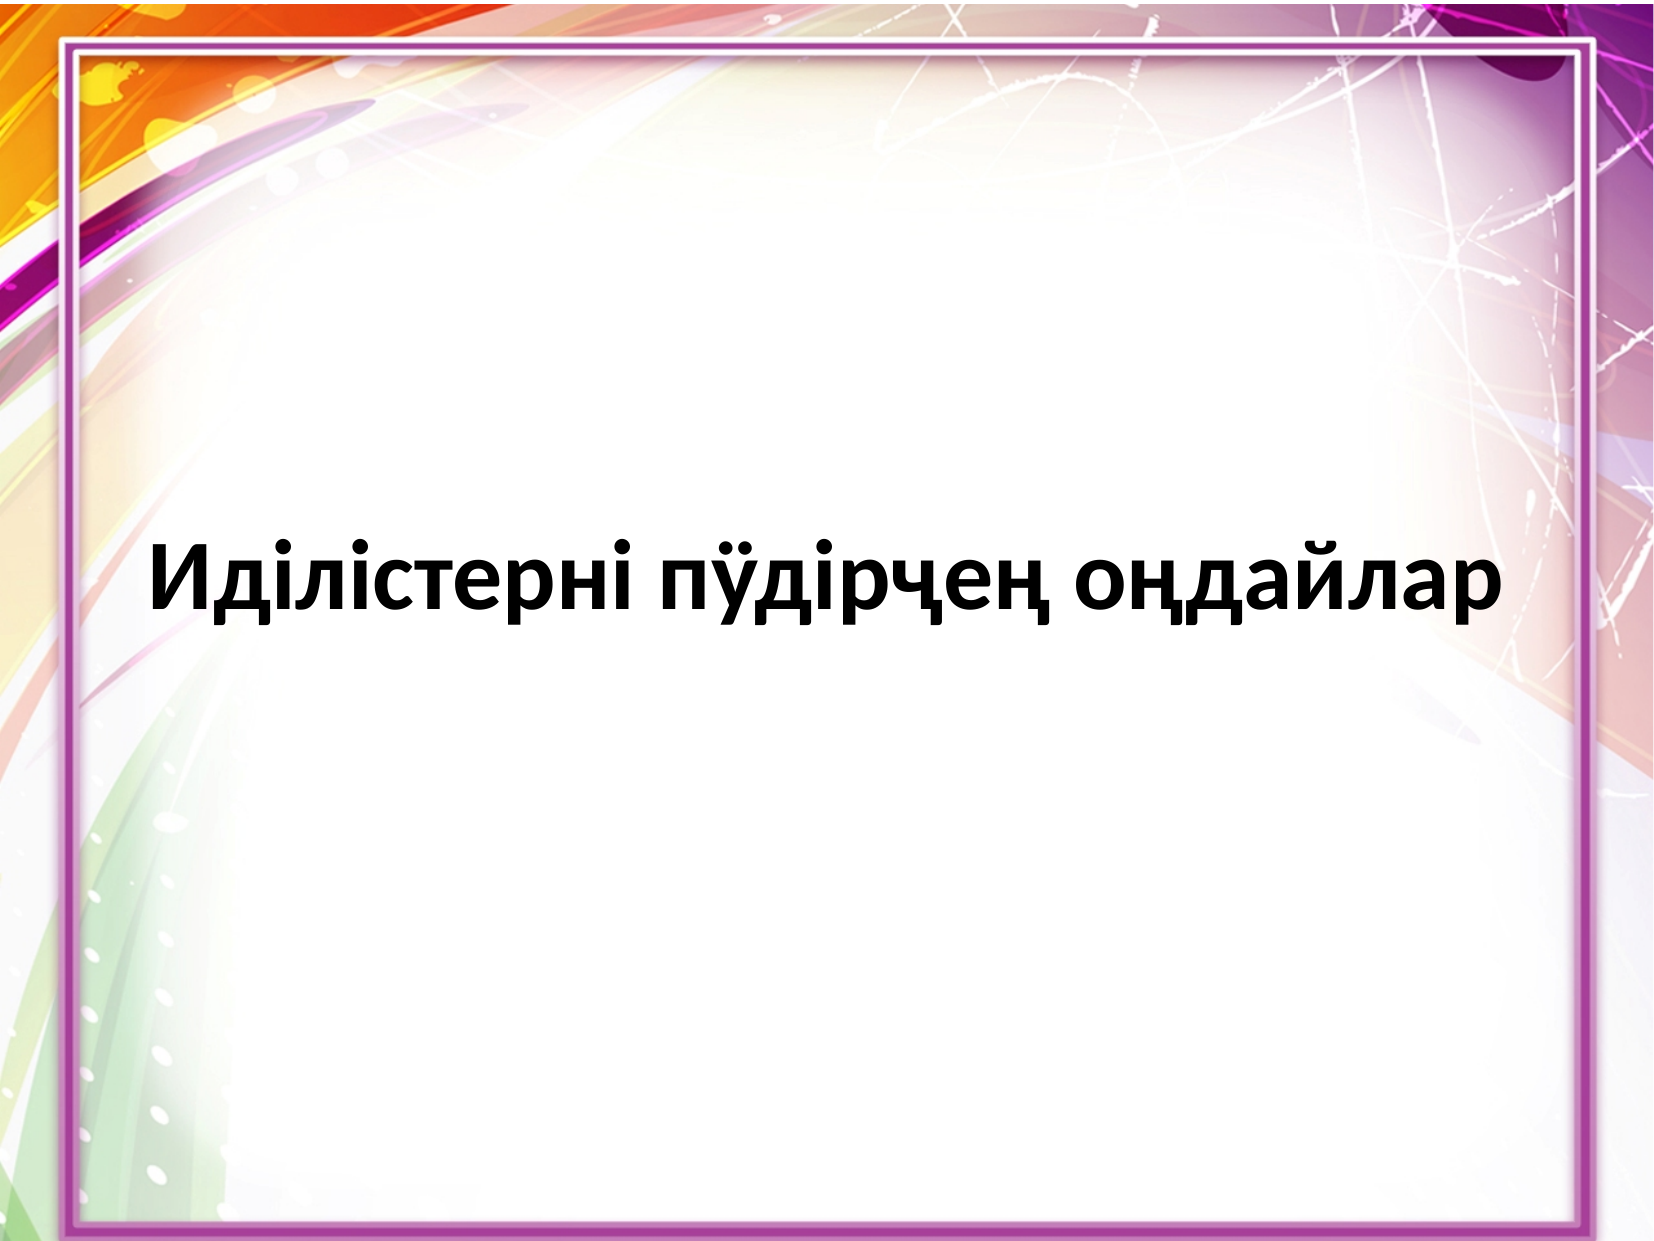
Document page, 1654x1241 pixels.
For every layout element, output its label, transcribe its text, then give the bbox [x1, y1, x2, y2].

text_box Идiлiстернi пӱдiрҷең оңдайлар [82, 501, 1571, 996]
picture [0, 4, 1654, 1241]
